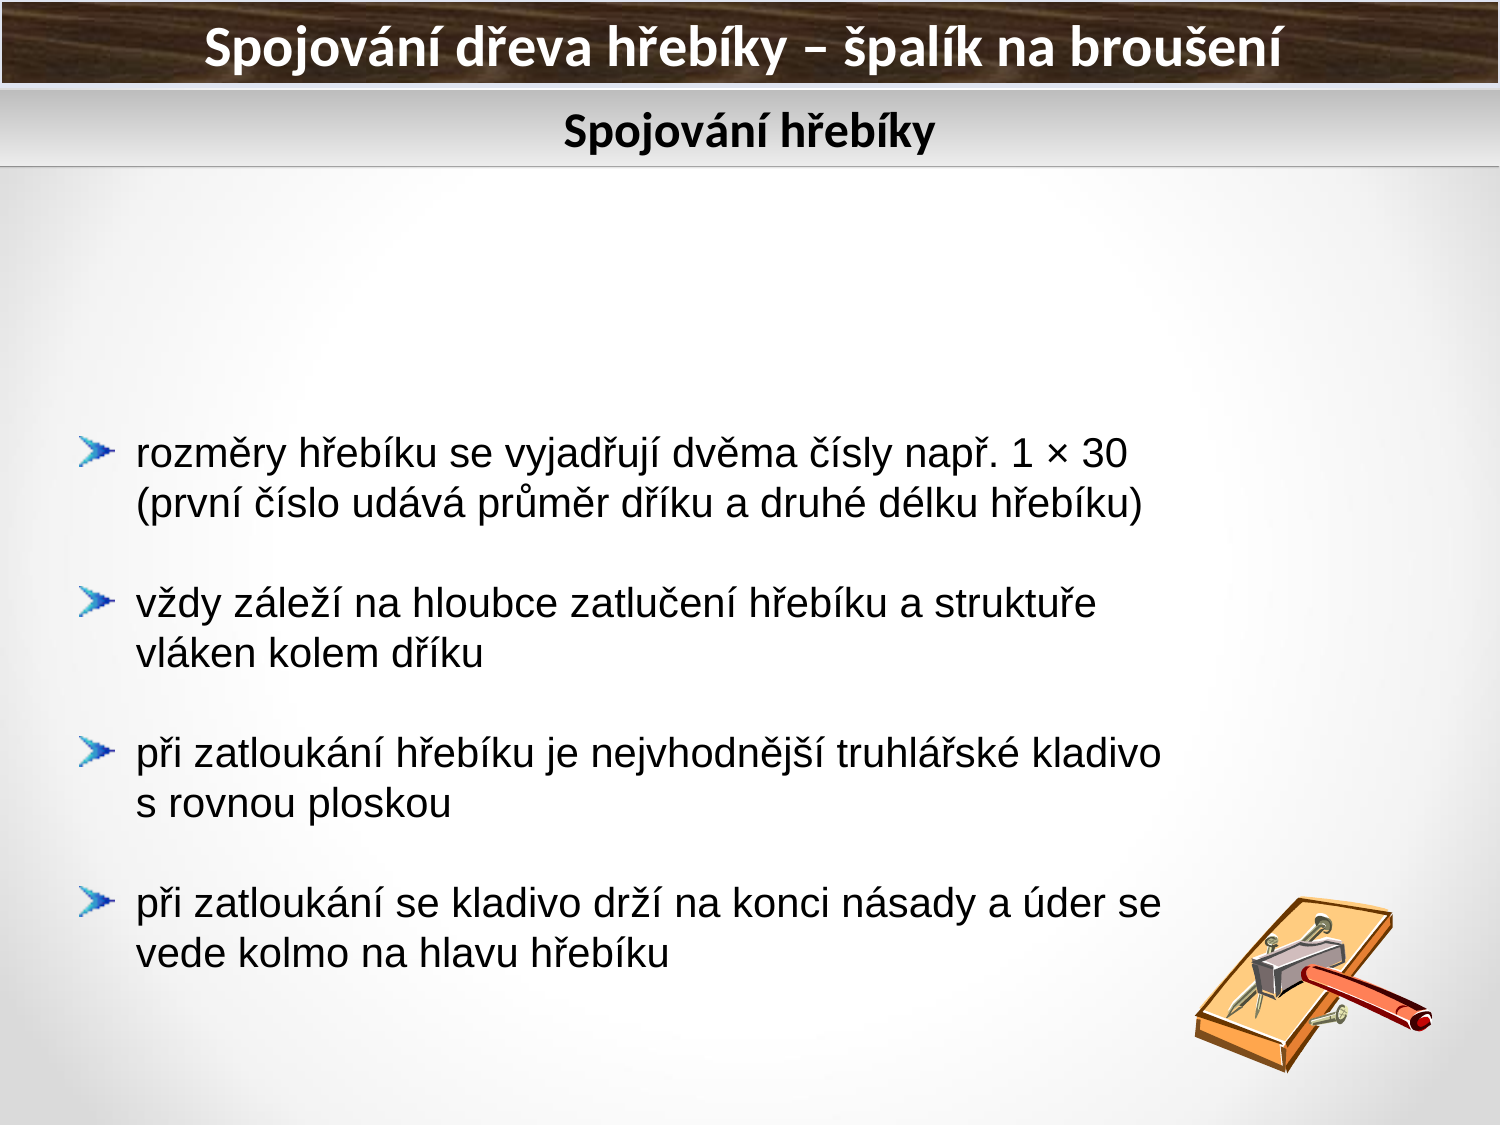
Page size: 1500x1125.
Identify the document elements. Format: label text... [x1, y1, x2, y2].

picture [0, 166, 1500, 1125]
picture [0, 86, 1500, 90]
text_box rozměry hřebíku se vyjadřují dvěma čísly např. 1 × 30 (první číslo udává průměr dříku a druhé délku hřebíku) vždy záleží na hloubce zatlučení hřebíku a struktuře vláken kolem dříku při zatloukání hřebíku je nejvhodnější truhlářské kladivo s rovnou ploskou při zatloukání se kladivo drží na konci násady a úder se vede kolmo na hlavu hřebíku [64, 418, 1195, 1035]
text_box Spojování dřeva hřebíky – špalík na broušení [0, 0, 1500, 86]
text_box Spojování hřebíky [0, 90, 1500, 166]
